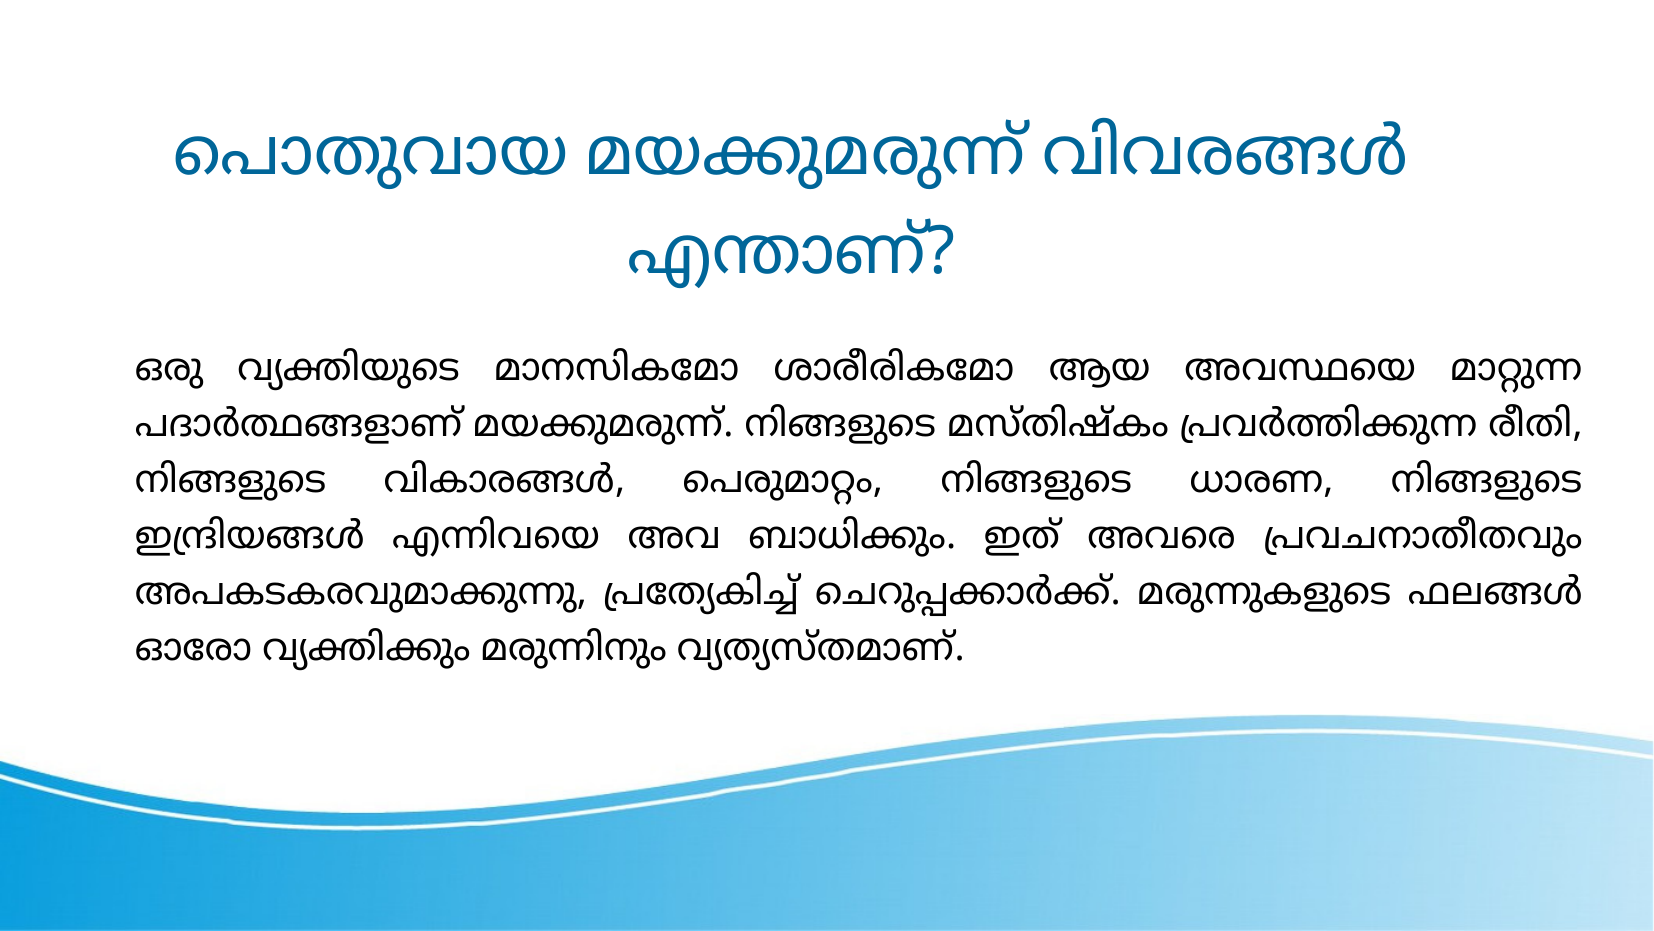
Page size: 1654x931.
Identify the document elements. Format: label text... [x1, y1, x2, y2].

picture [0, 714, 1654, 931]
list ഒരു വ്യക്തിയുടെ മാനസികമോ ശാരീരികമോ ആയ അവസ്ഥയെ മാറ്റുന്ന പദാർത്ഥങ്ങളാണ് മയക്കുമരുന്ന്. നിങ്ങളുടെ മസ്തിഷ്കം പ്രവർത്തിക്കുന്ന രീതി, നിങ്ങളുടെ വികാരങ്ങൾ, പെരുമാറ്റം, നിങ്ങളുടെ ധാരണ, നിങ്ങളുടെ ഇന്ദ്രിയങ്ങൾ എന്നിവയെ അവ ബാധിക്കും. ഇത് അവരെ പ്രവചനാതീതവും അപകടകരവുമാക്കുന്നു, പ്രത്യേകിച്ച് ചെറുപ്പക്കാർക്ക്. മരുന്നുകളുടെ ഫലങ്ങൾ ഓരോ വ്യക്തിക്കും മരുന്നിനും വ്യത്യസ്തമാണ്. [94, 346, 1583, 686]
title പൊതുവായ മയക്കുമരുന്ന് വിവരങ്ങൾ എന്താണ്? [47, 129, 1536, 286]
